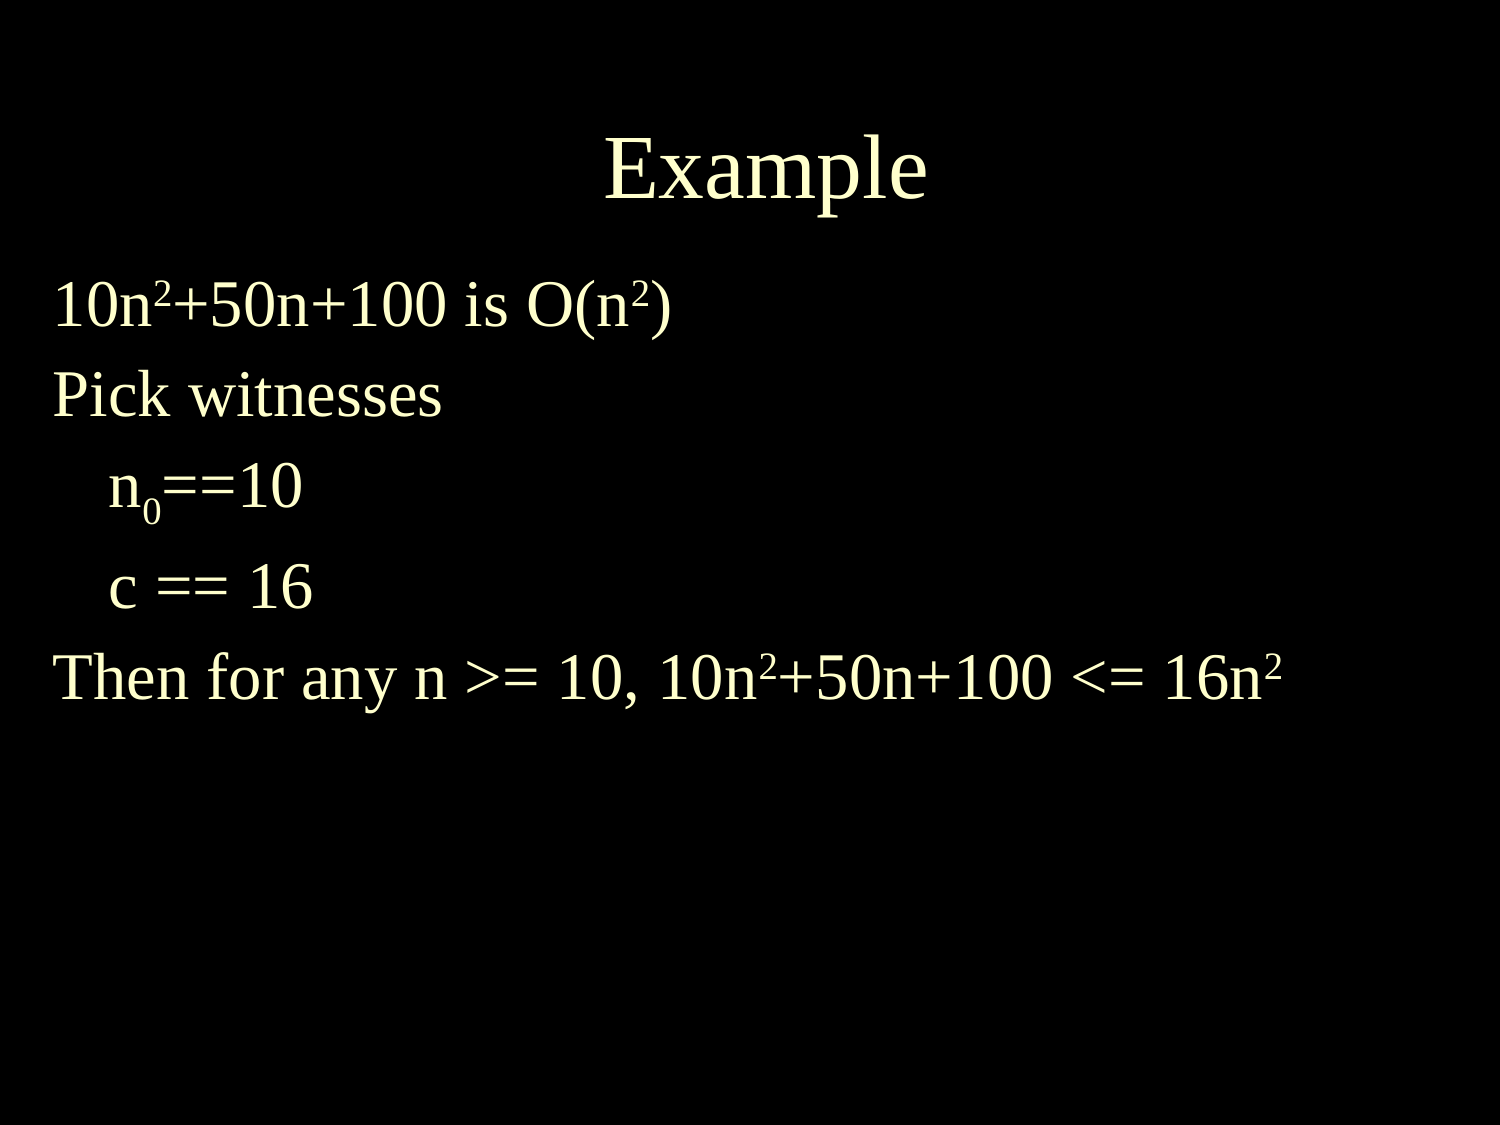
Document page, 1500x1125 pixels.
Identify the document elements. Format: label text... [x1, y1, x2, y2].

title Example [37, 72, 1496, 259]
list 10n2+50n+100 is O(n2) Pick witnesses n0==10 c == 16 Then for any n >= 10, 10n2+50n+100 <= 16n2 [37, 259, 1497, 938]
